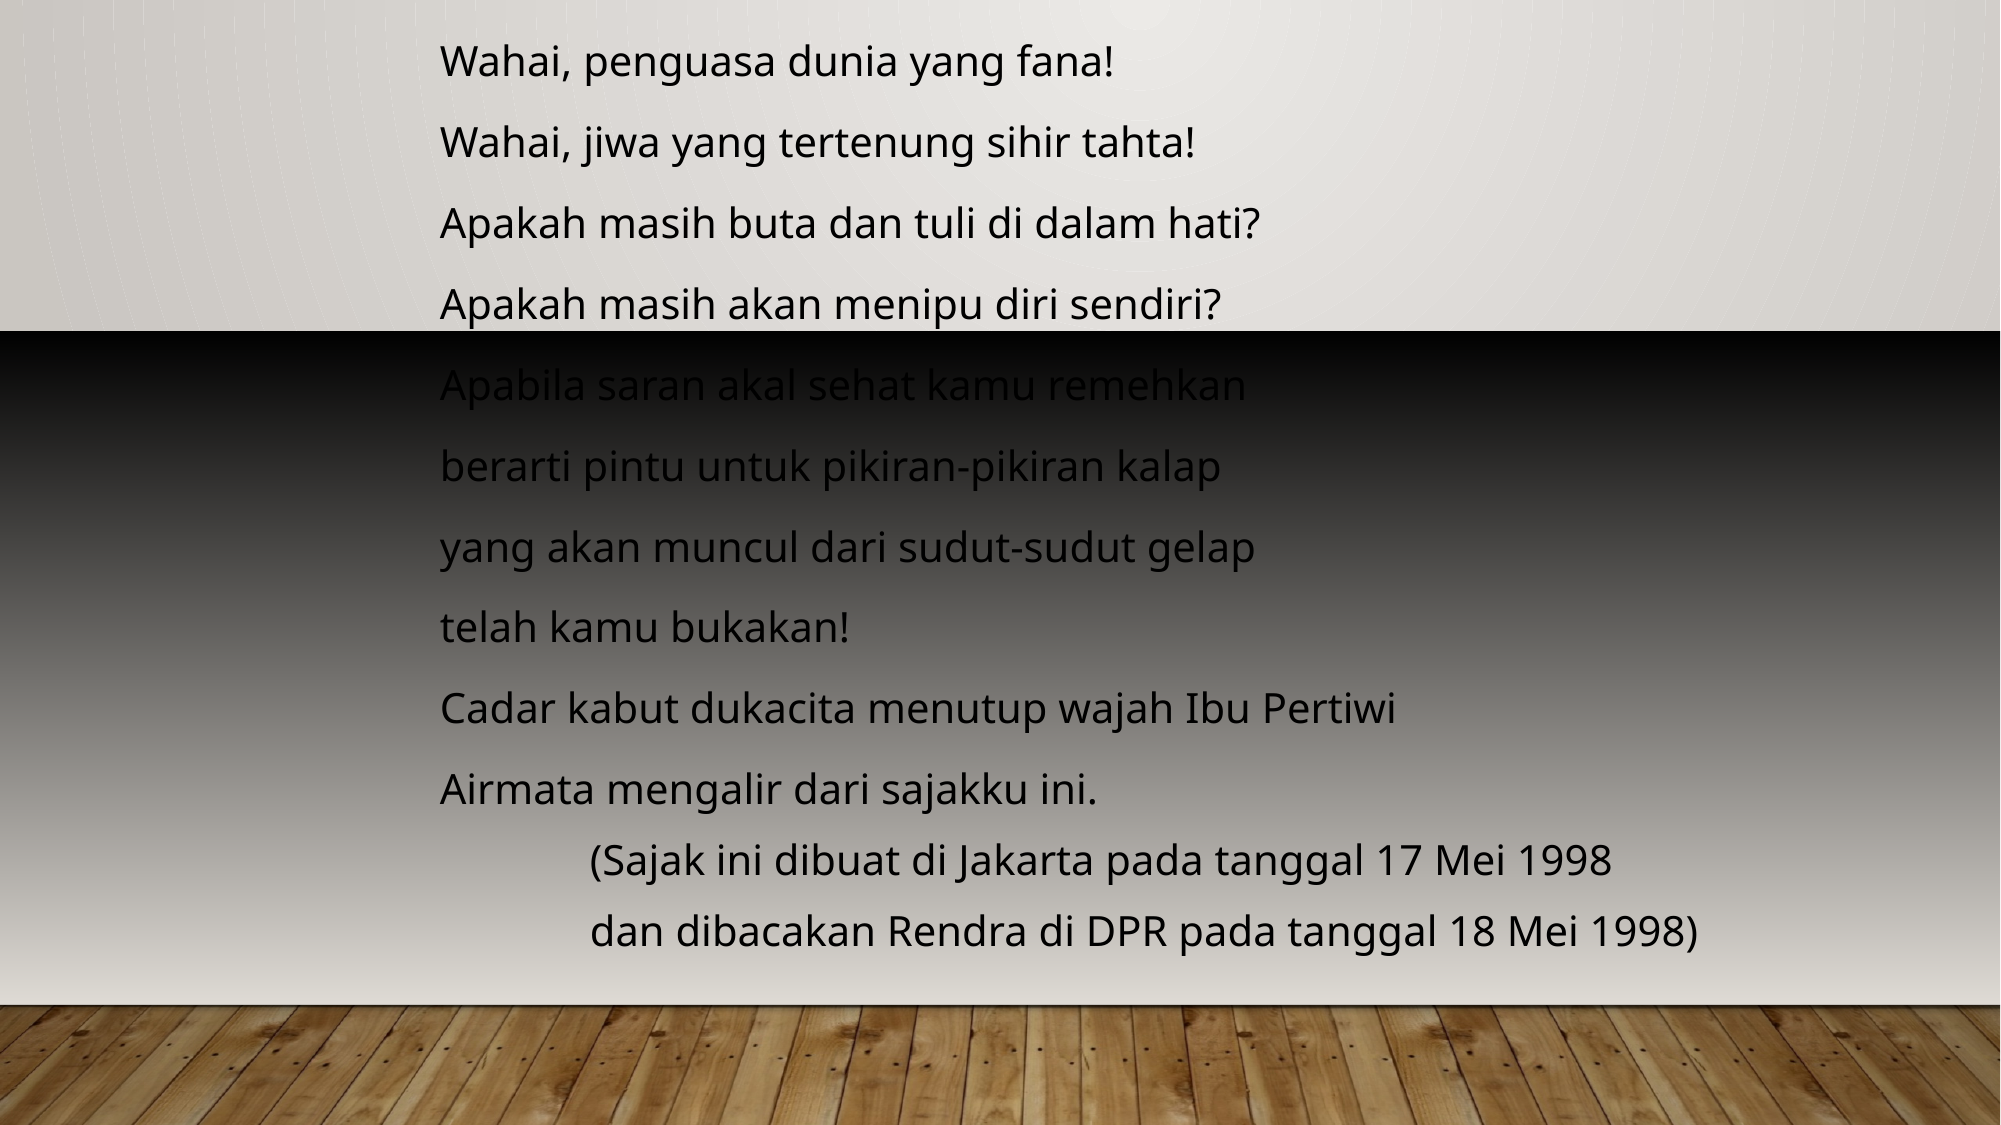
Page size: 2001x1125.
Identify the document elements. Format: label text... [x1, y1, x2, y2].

list Wahai, penguasa dunia yang fana! Wahai, jiwa yang tertenung sihir tahta! Apakah masih buta dan tuli di dalam hati? Apakah masih akan menipu diri sendiri? Apabila saran akal sehat kamu remehkan berarti pintu untuk pikiran-pikiran kalap yang akan muncul dari sudut-sudut gelap telah kamu bukakan! Cadar kabut dukacita menutup wajah Ibu Pertiwi Airmata mengalir dari sajakku ini. (Sajak ini dibuat di Jakarta pada tanggal 17 Mei 1998 dan dibacakan Rendra di DPR pada tanggal 18 Mei 1998) [424, 17, 2000, 1007]
